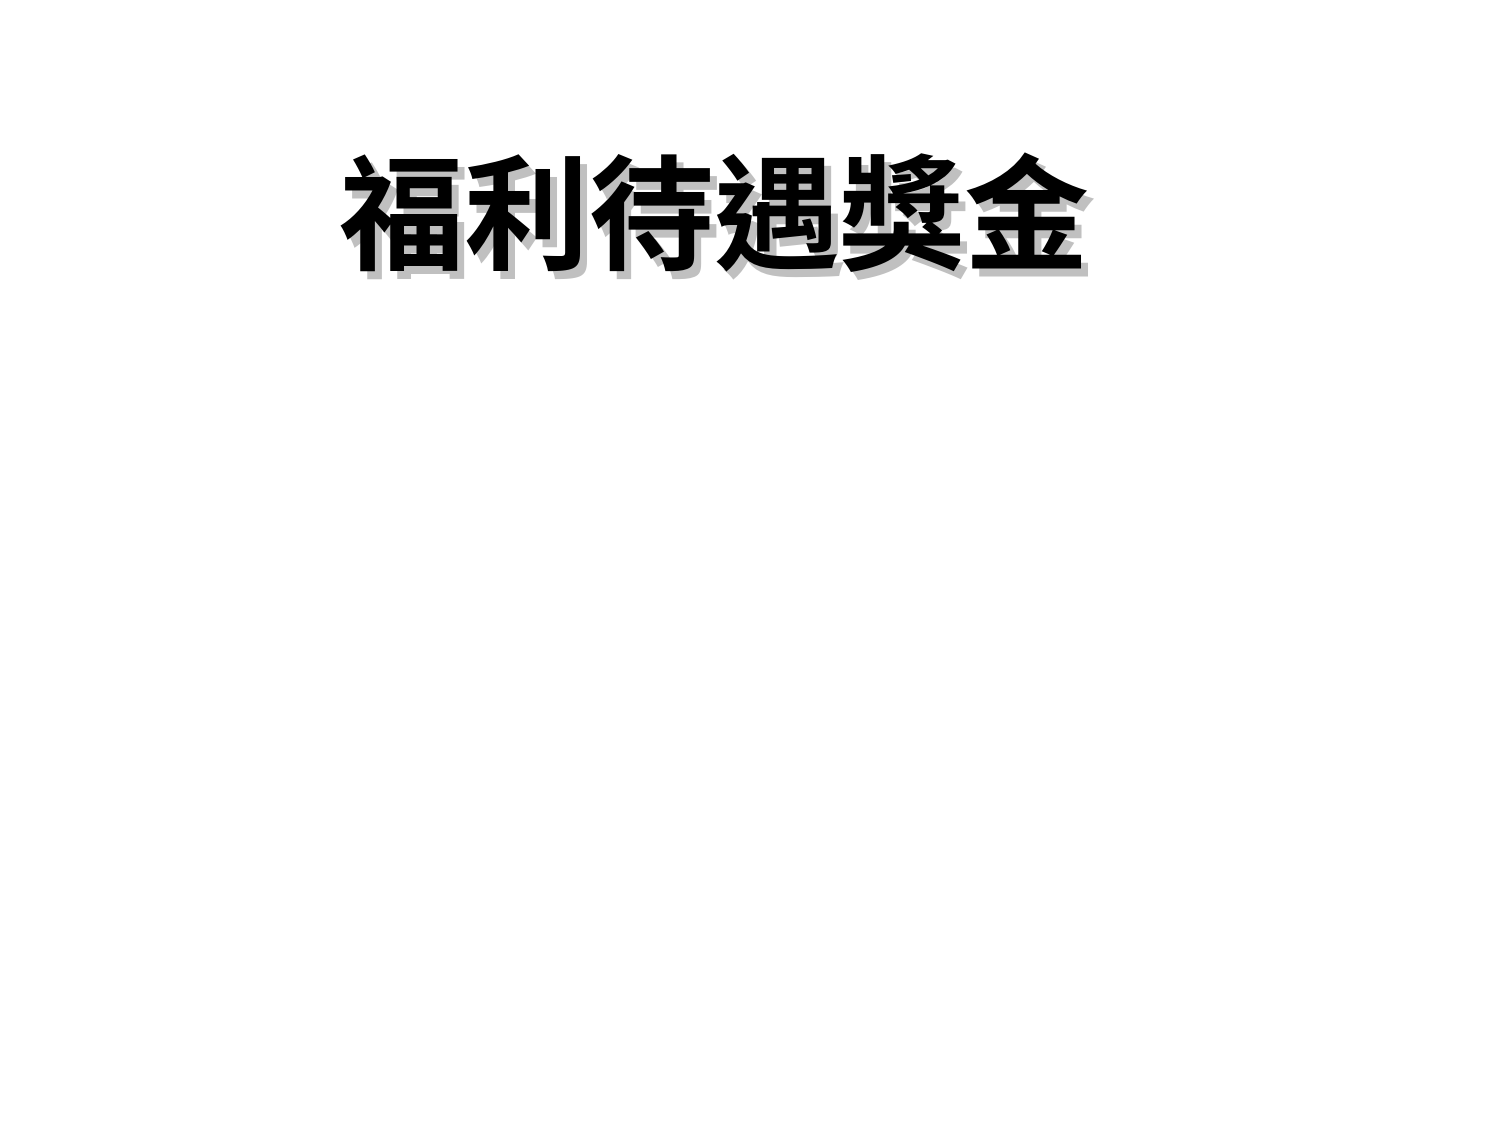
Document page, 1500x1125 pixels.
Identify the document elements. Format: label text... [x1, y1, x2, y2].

text_box 福利待遇獎金 [76, 90, 1352, 332]
